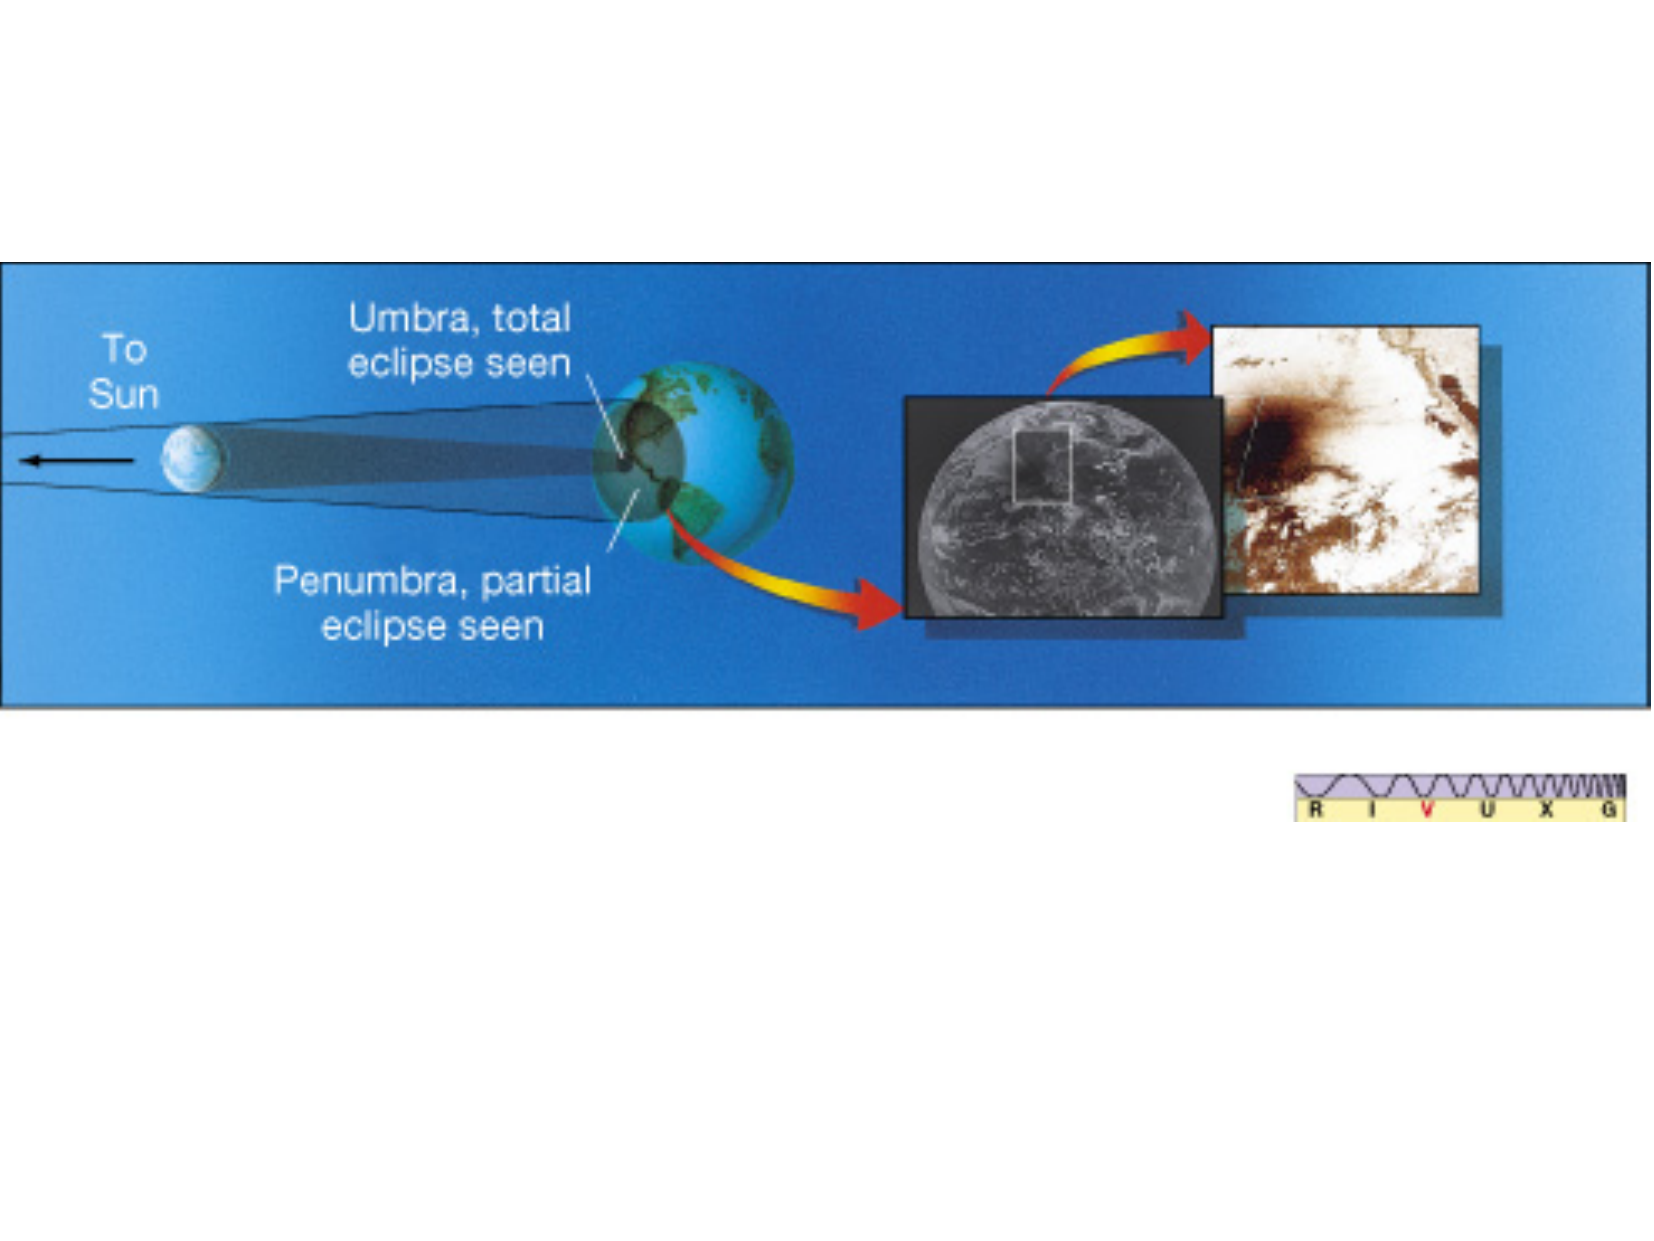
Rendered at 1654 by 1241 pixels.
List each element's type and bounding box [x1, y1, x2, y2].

picture [0, 262, 1651, 822]
